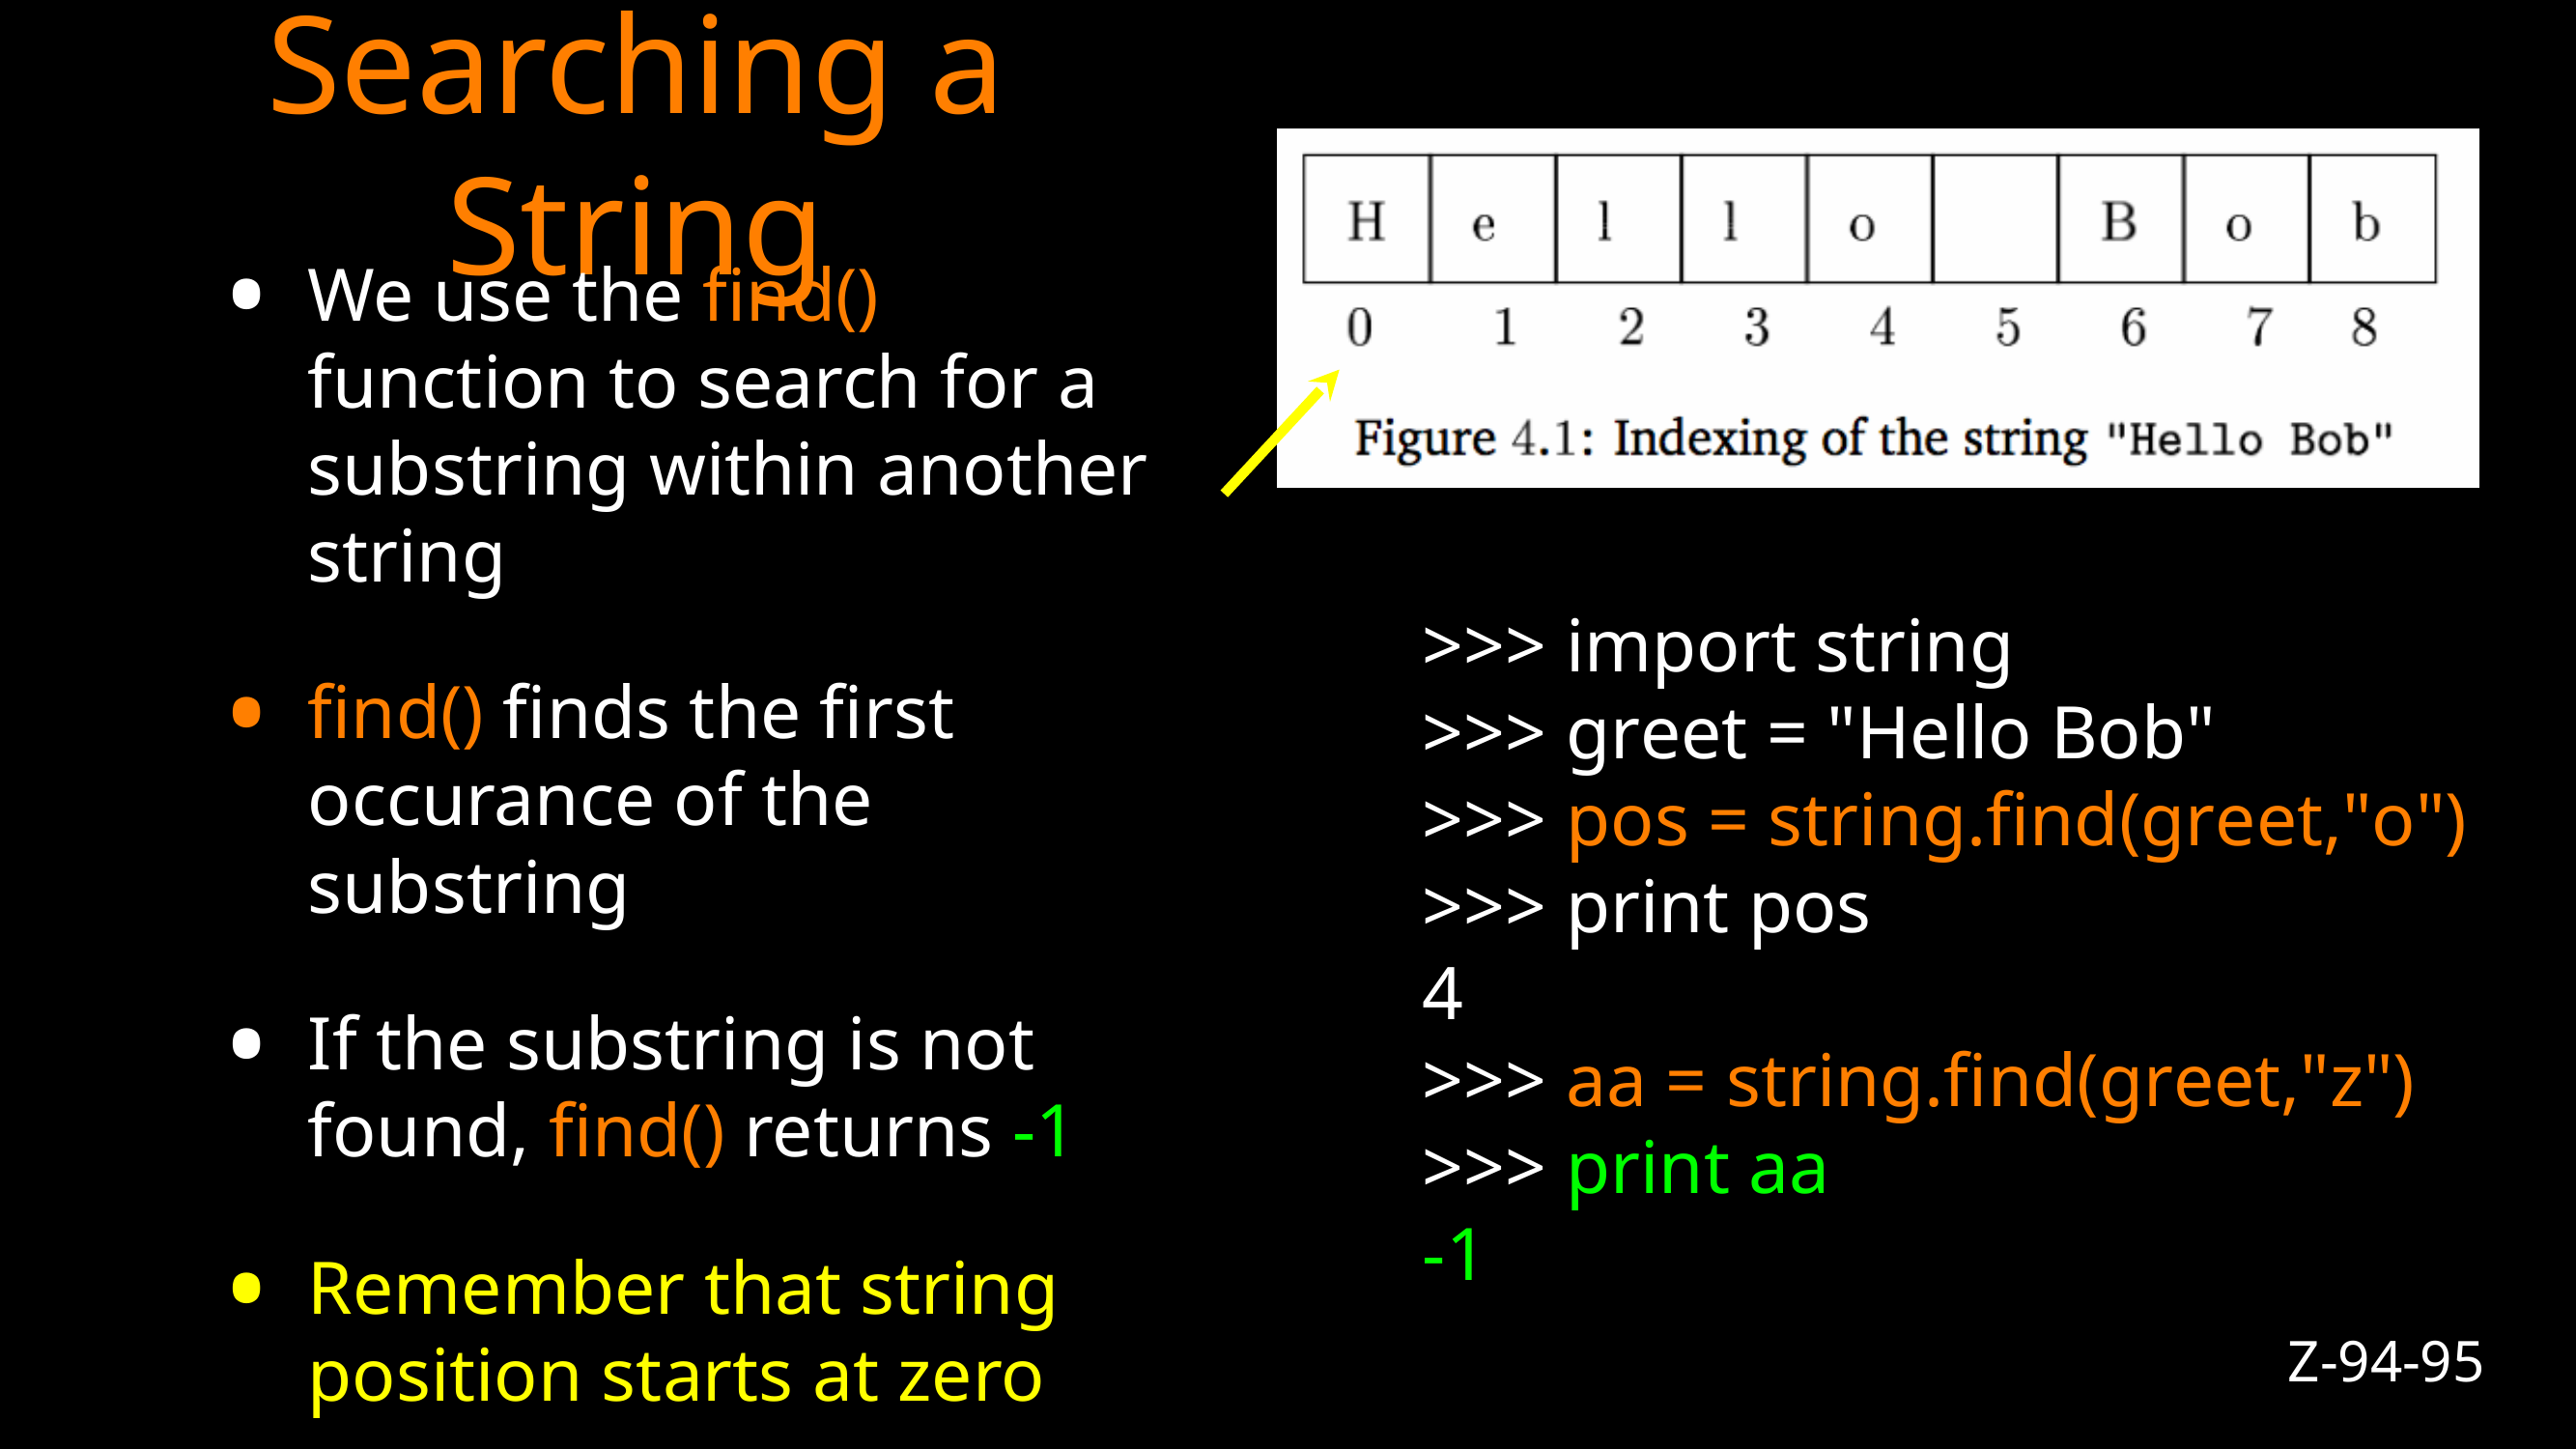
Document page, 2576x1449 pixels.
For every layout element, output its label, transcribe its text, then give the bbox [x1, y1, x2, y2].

picture [1277, 128, 2479, 488]
title Searching a String [56, 0, 1216, 291]
text_box Z-94-95 [2223, 1319, 2550, 1400]
text_box >>> import string >>> greet = "Hello Bob" >>> pos = string.find(greet,"o") >>> print pos 4 >>> aa = string.find(greet,"z") >>> print aa -1 [1423, 599, 2469, 1295]
list We use the find() function to search for a substring within another string find() finds the first occurance of the substring If the substring is not found, find() returns -1 Remember that string position starts at zero [183, 328, 1160, 1336]
